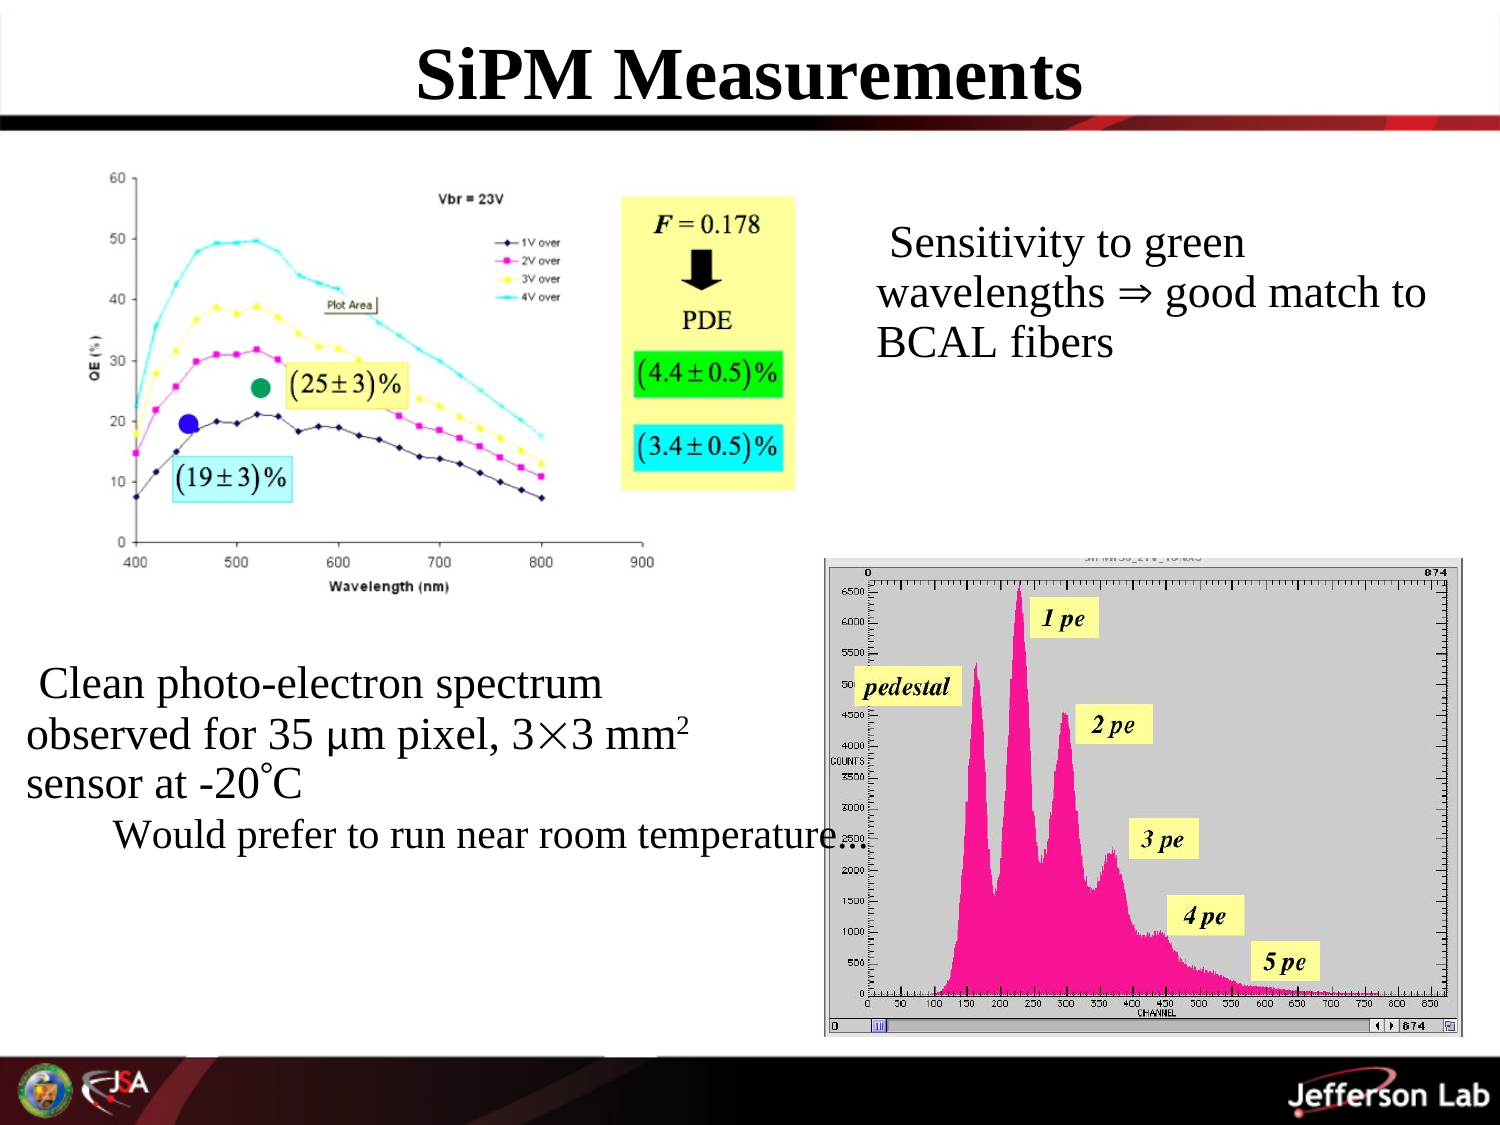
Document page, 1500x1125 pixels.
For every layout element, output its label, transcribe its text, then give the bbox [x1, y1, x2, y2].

text_box Clean photo-electron spectrum observed for 35 m pixel, 33 mm2 sensor at -20C Would prefer to run near room temperature... [26, 655, 877, 919]
picture [0, 0, 1500, 1125]
title SiPM Measurements [112, 0, 1388, 151]
text_box Sensitivity to green wavelengths ⇒ good match to BCAL fibers [876, 214, 1432, 422]
